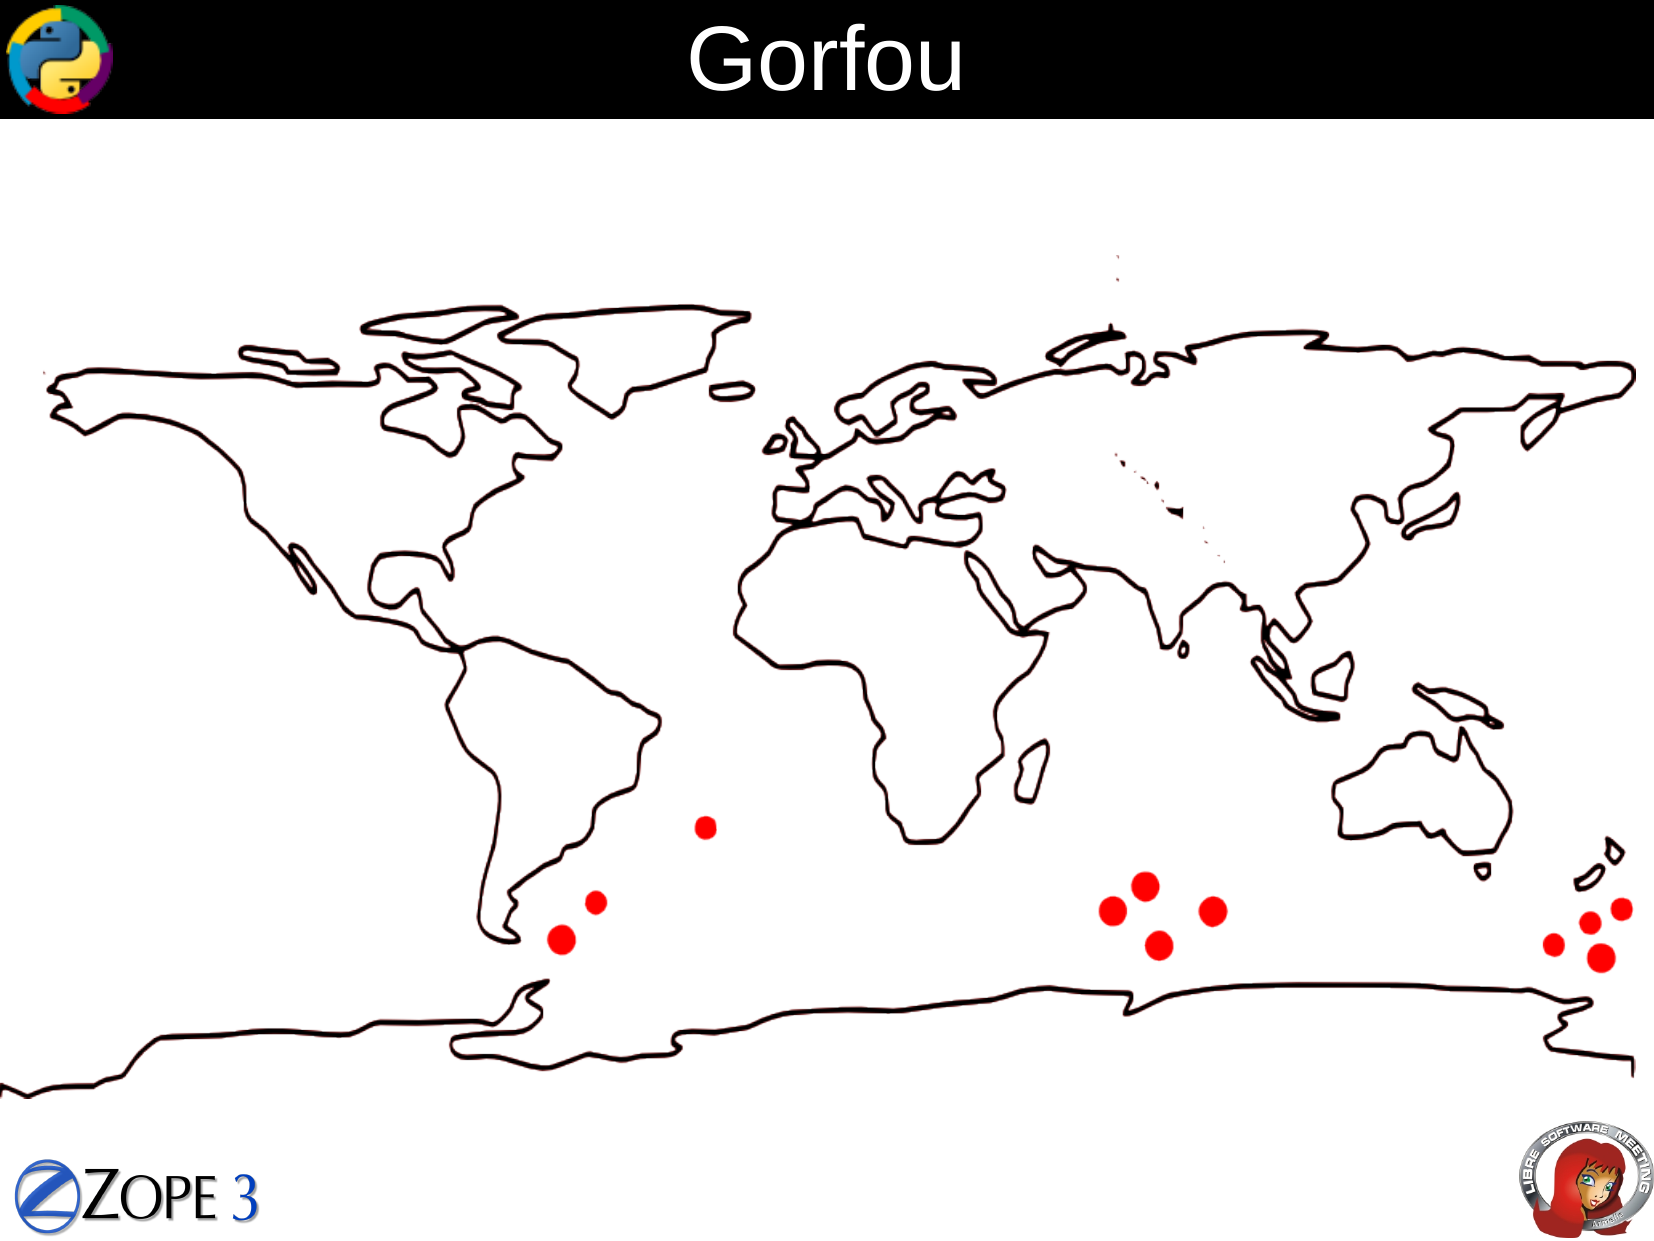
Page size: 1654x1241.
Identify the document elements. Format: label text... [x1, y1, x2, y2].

picture [0, 255, 1636, 1099]
picture [1519, 1121, 1654, 1238]
title Gorfou [0, 0, 1654, 119]
picture [0, 1144, 266, 1241]
